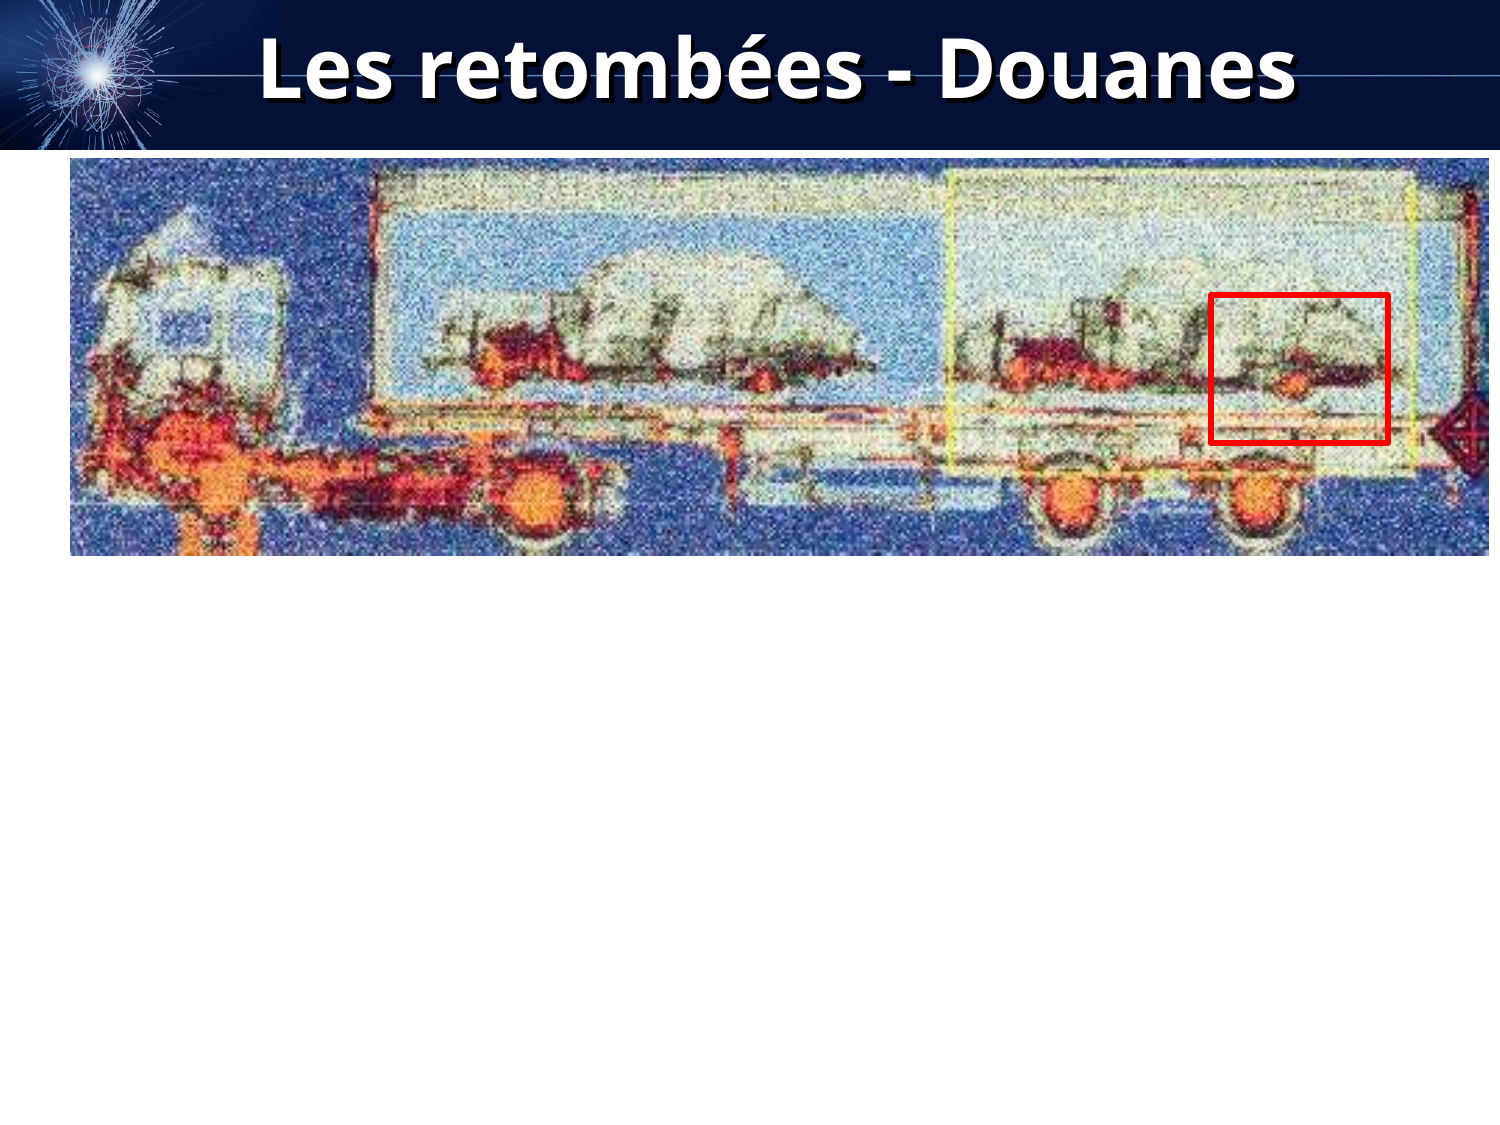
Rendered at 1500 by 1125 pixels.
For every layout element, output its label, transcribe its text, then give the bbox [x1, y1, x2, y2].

picture [0, 0, 1500, 150]
picture [70, 158, 1489, 556]
title Les retombées - Douanes [242, 7, 1477, 125]
